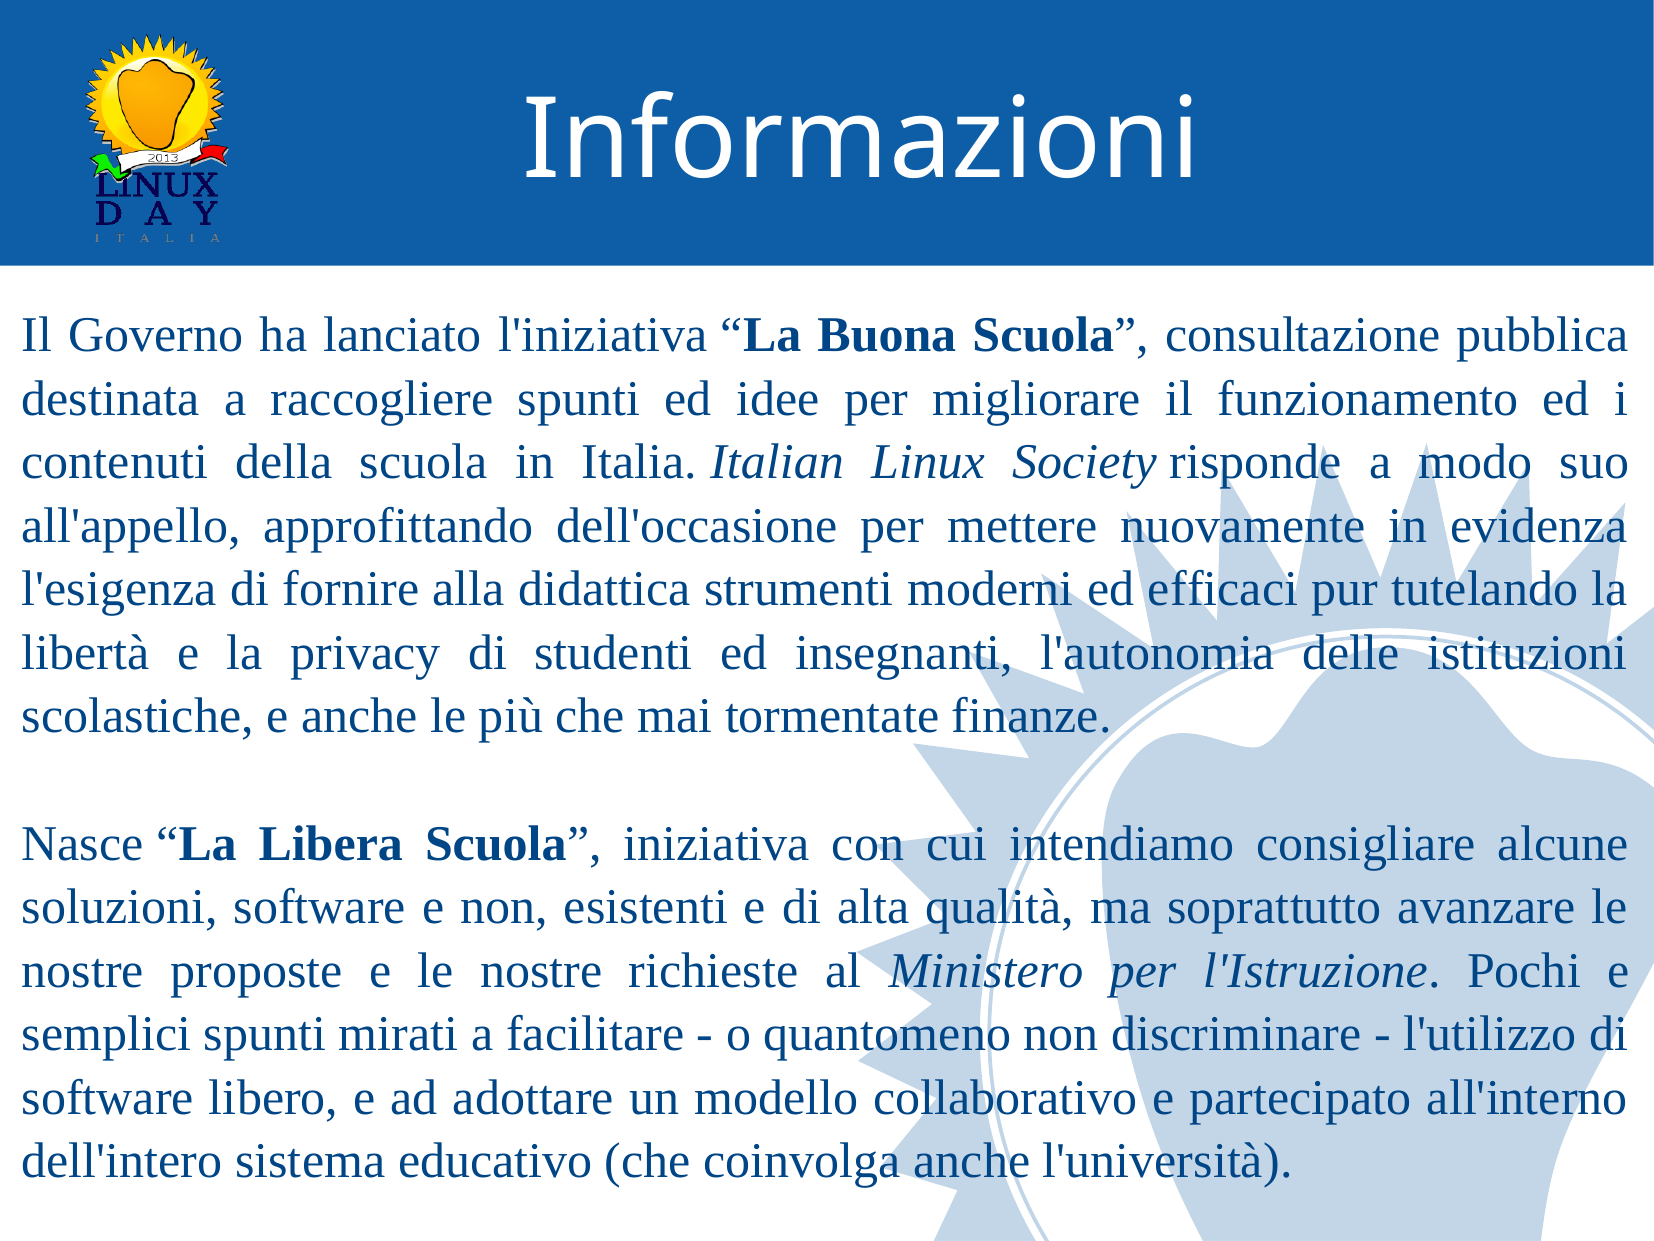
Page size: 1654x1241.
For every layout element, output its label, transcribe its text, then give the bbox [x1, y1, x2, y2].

title Informazioni [522, 65, 1230, 204]
picture [76, 13, 237, 262]
text_box Il Governo ha lanciato l'iniziativa “La Buona Scuola”, consultazione pubblica destinata a raccogliere spunti ed idee per migliorare il funzionamento ed i contenuti della scuola in Italia. Italian Linux Society risponde a modo suo all'appello, approfittando dell'occasione per mettere nuovamente in evidenza l'esigenza di fornire alla didattica strumenti moderni ed efficaci pur tutelando la libertà e la privacy di studenti ed insegnanti, l'autonomia delle istituzioni scolastiche, e anche le più che mai tormentate finanze. Nasce “La Libera Scuola”, iniziativa con cui intendiamo consigliare alcune soluzioni, software e non, esistenti e di alta qualità, ma soprattutto avanzare le nostre proposte e le nostre richieste al Ministero per l'Istruzione. Pochi e semplici spunti mirati a facilitare - o quantomeno non discriminare - l'utilizzo di software libero, e ad adottare un modello collaborativo e partecipato all'interno dell'intero sistema educativo (che coinvolga anche l'università). [21, 298, 1630, 1241]
